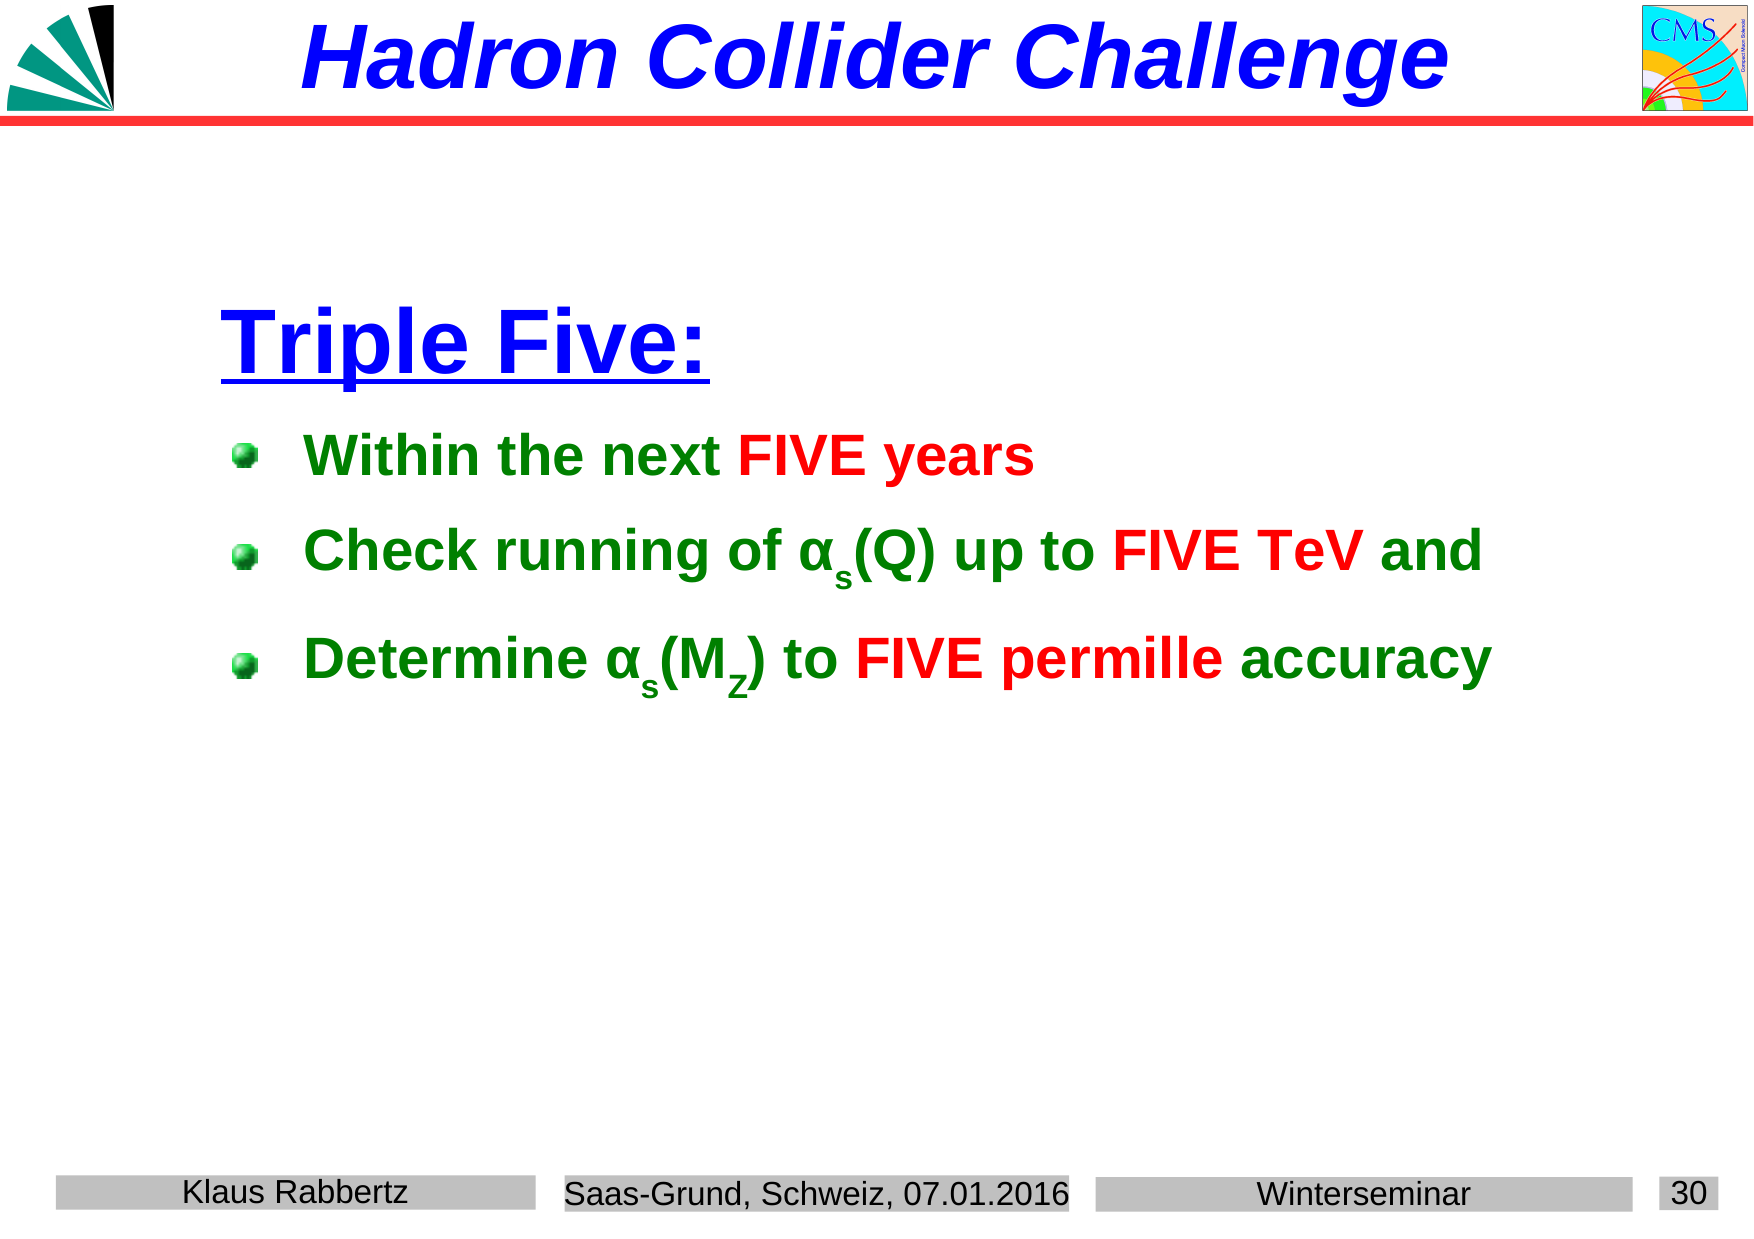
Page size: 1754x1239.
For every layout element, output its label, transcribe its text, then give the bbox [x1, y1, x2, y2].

picture [7, 5, 114, 112]
picture [1642, 5, 1748, 111]
list Triple Five: Within the next FIVE years Check running of αs(Q) up to FIVE TeV and Determine αs(MZ) to FIVE permille accuracy [220, 291, 1533, 707]
title Hadron Collider Challenge [129, 0, 1622, 114]
